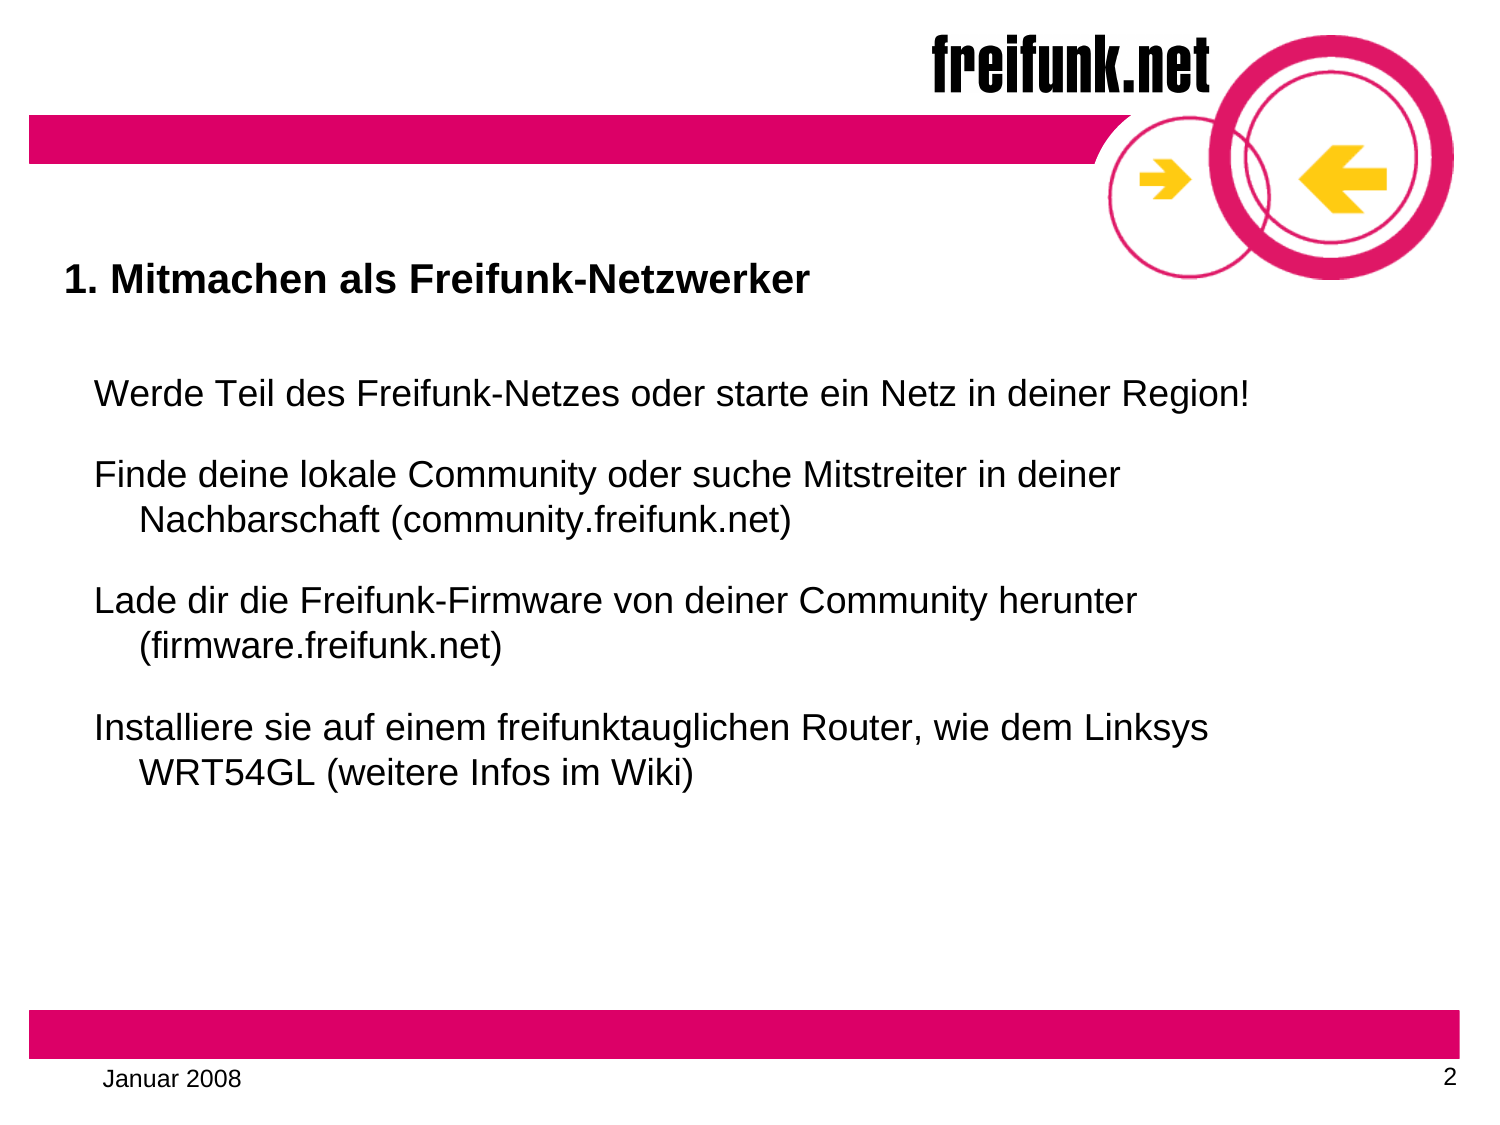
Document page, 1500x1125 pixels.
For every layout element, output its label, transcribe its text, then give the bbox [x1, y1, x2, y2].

text_box Werde Teil des Freifunk-Netzes oder starte ein Netz in deiner Region! Finde deine lokale Community oder suche Mitstreiter in deiner Nachbarschaft (community.freifunk.net) Lade dir die Freifunk-Firmware von deiner Community herunter (firmware.freifunk.net) Installiere sie auf einem freifunktauglichen Router, wie dem Linksys WRT54GL (weitere Infos im Wiki) [64, 369, 1293, 1014]
text_box 1. Mitmachen als Freifunk-Netzwerker [63, 252, 1056, 332]
picture [932, 34, 1454, 280]
